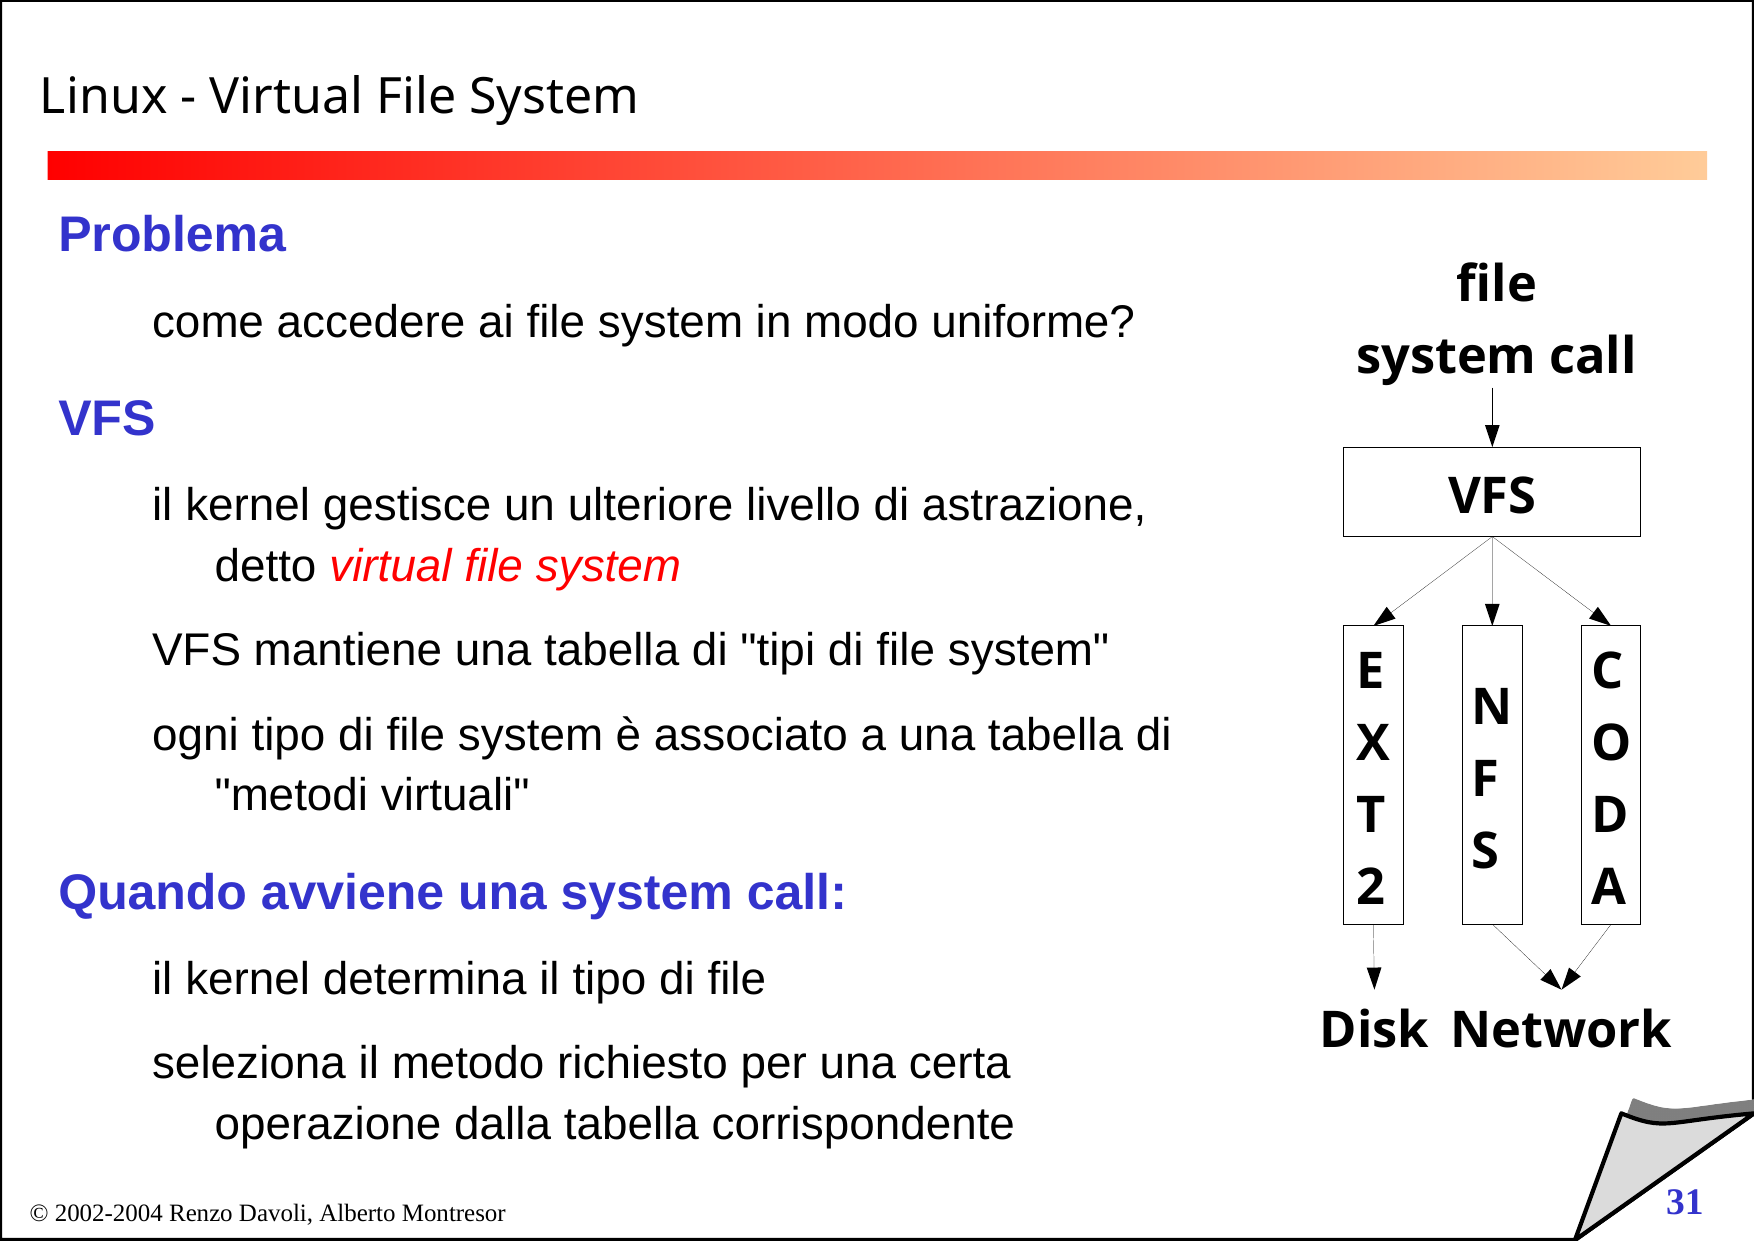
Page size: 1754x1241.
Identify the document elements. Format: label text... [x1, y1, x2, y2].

list Problema come accedere ai file system in modo uniforme? VFS il kernel gestisce un ulteriore livello di astrazione, detto virtual file system VFS mantiene una tabella di "tipi di file system" ogni tipo di file system è associato a una tabella di "metodi virtuali" Quando avviene una system call: il kernel determina il tipo di file seleziona il metodo richiesto per una certa operazione dalla tabella corrispondente [58, 206, 1249, 1196]
text_box Disk [1319, 989, 1423, 1062]
text_box C O D A [1581, 625, 1641, 925]
text_box E X T 2 [1343, 625, 1404, 925]
title Linux - Virtual File System [40, 49, 1714, 144]
text_box file system call [1340, 244, 1653, 391]
text_box VFS [1343, 447, 1641, 537]
text_box N F S [1462, 625, 1523, 925]
text_box Network [1450, 989, 1663, 1062]
